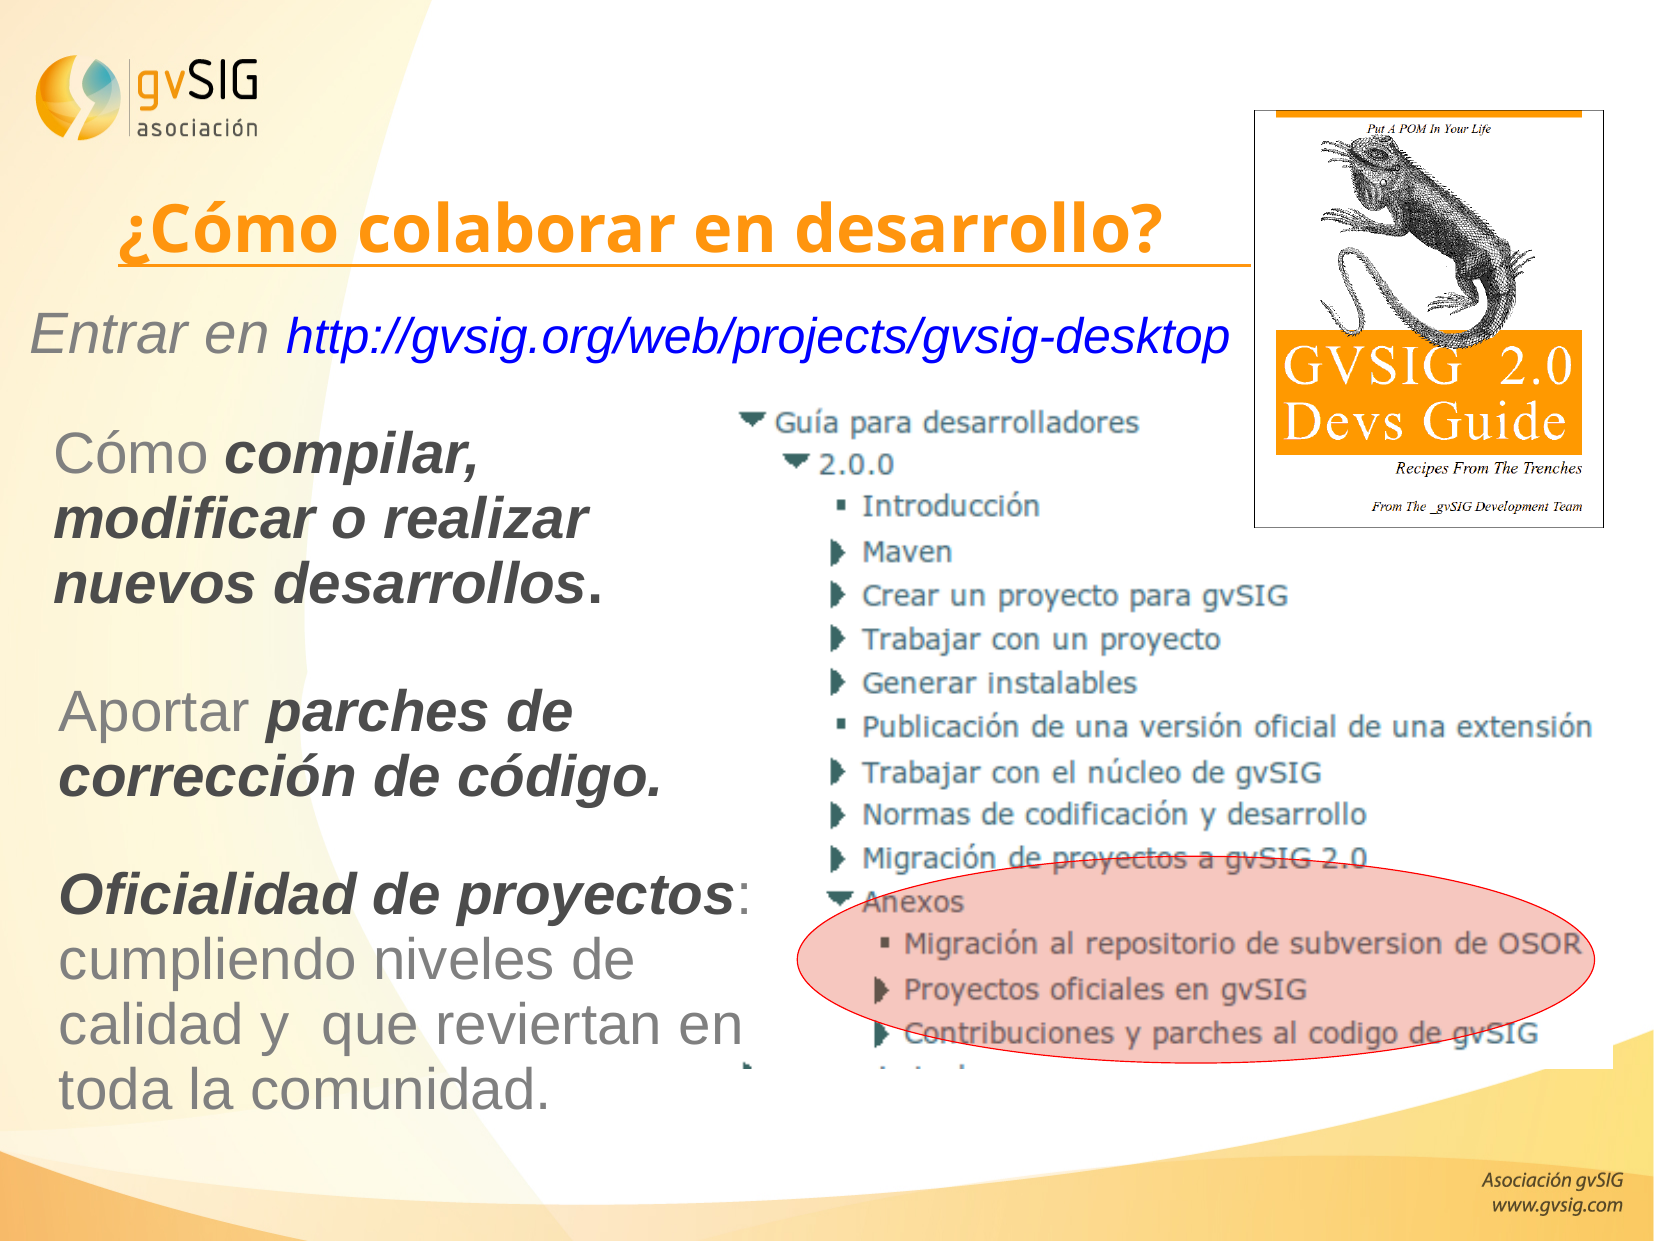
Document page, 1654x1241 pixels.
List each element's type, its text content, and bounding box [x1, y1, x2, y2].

title Cómo compilar, modificar o realizar nuevos desarrollos. [53, 418, 733, 619]
picture [0, 0, 1654, 1241]
text_box [827, 856, 1595, 1064]
title ¿Cómo colaborar en desarrollo? [118, 177, 1607, 276]
title Aportar parches de corrección de código. [59, 677, 827, 811]
title Entrar en http://gvsig.org/web/projects/gvsig-desktop [29, 289, 1251, 378]
title Oficialidad de proyectos: cumpliendo niveles de calidad y que reviertan en toda la comunidad. [59, 861, 827, 1123]
